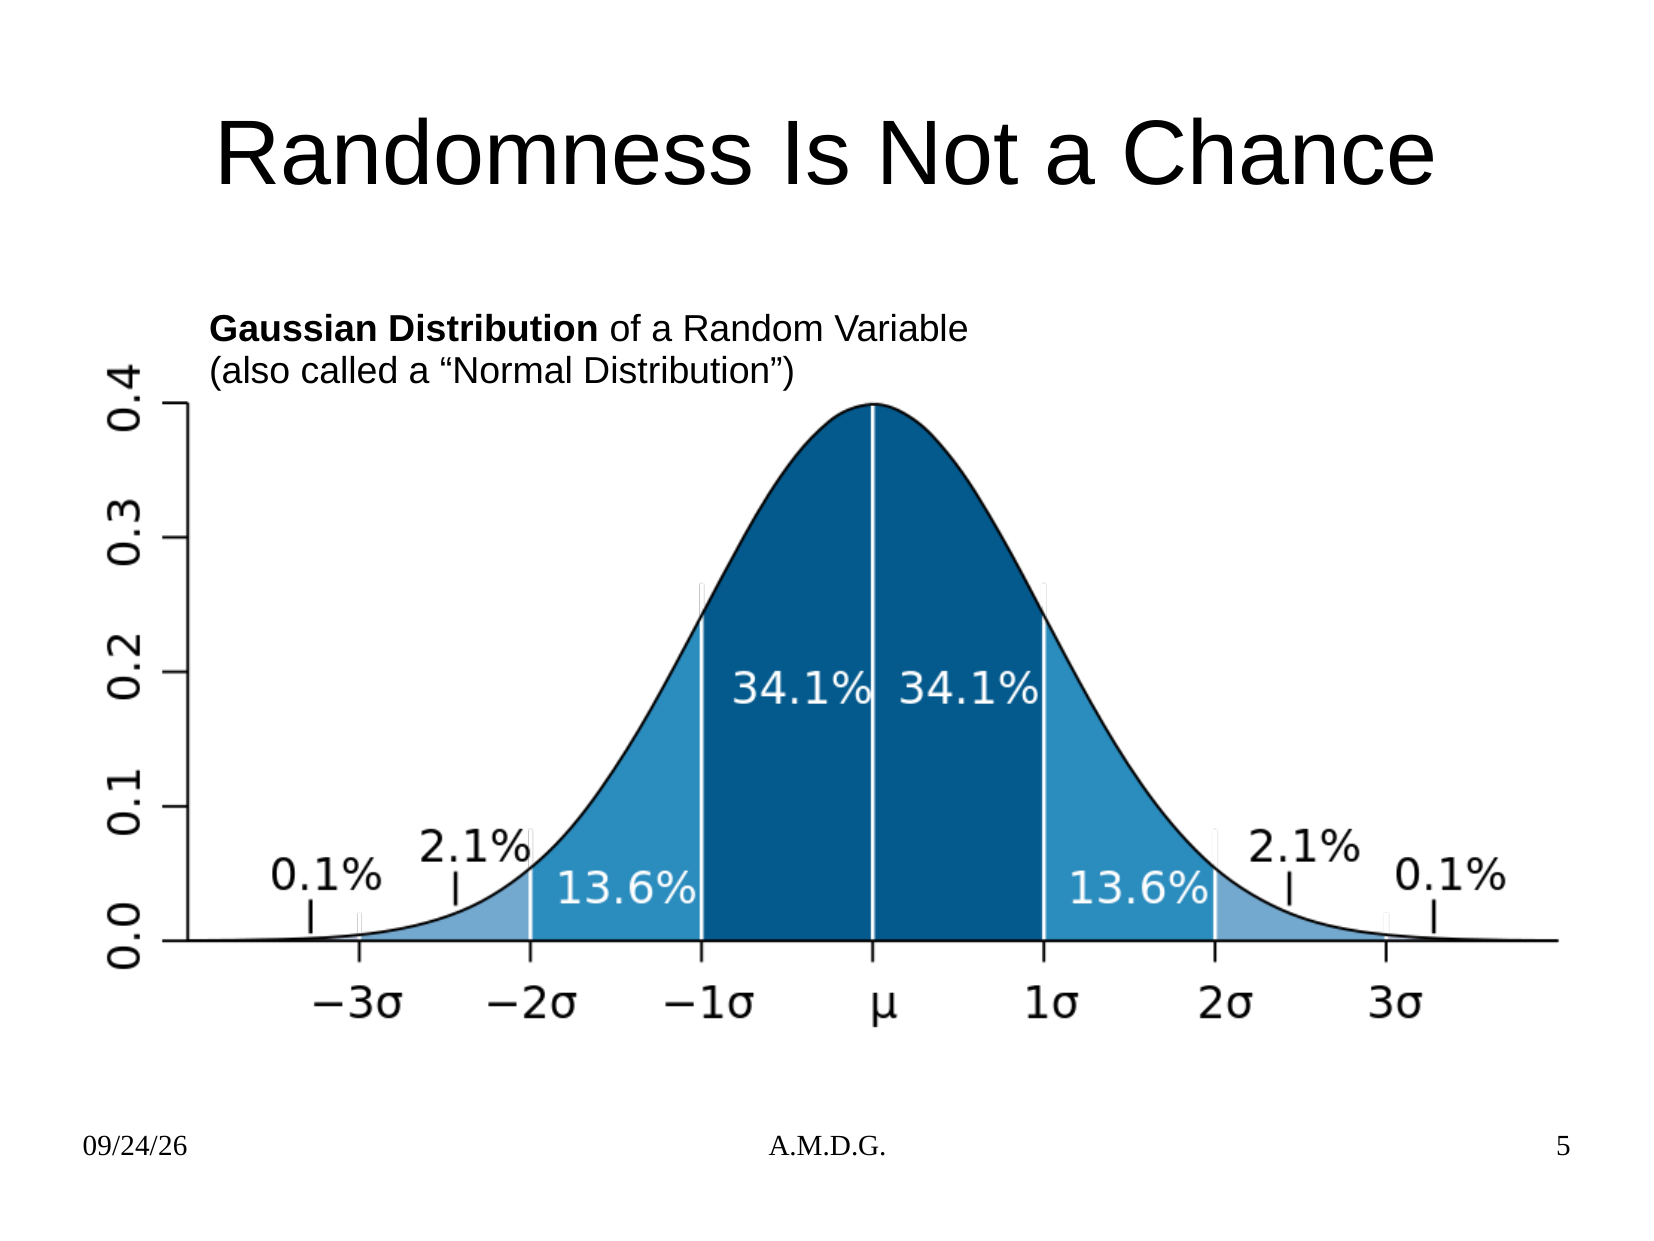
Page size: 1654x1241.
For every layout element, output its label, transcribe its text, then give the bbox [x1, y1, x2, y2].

title Randomness Is Not a Chance [82, 49, 1571, 257]
picture [82, 327, 1571, 1072]
text_box Gaussian Distribution of a Random Variable (also called a “Normal Distribution”) [194, 300, 984, 399]
